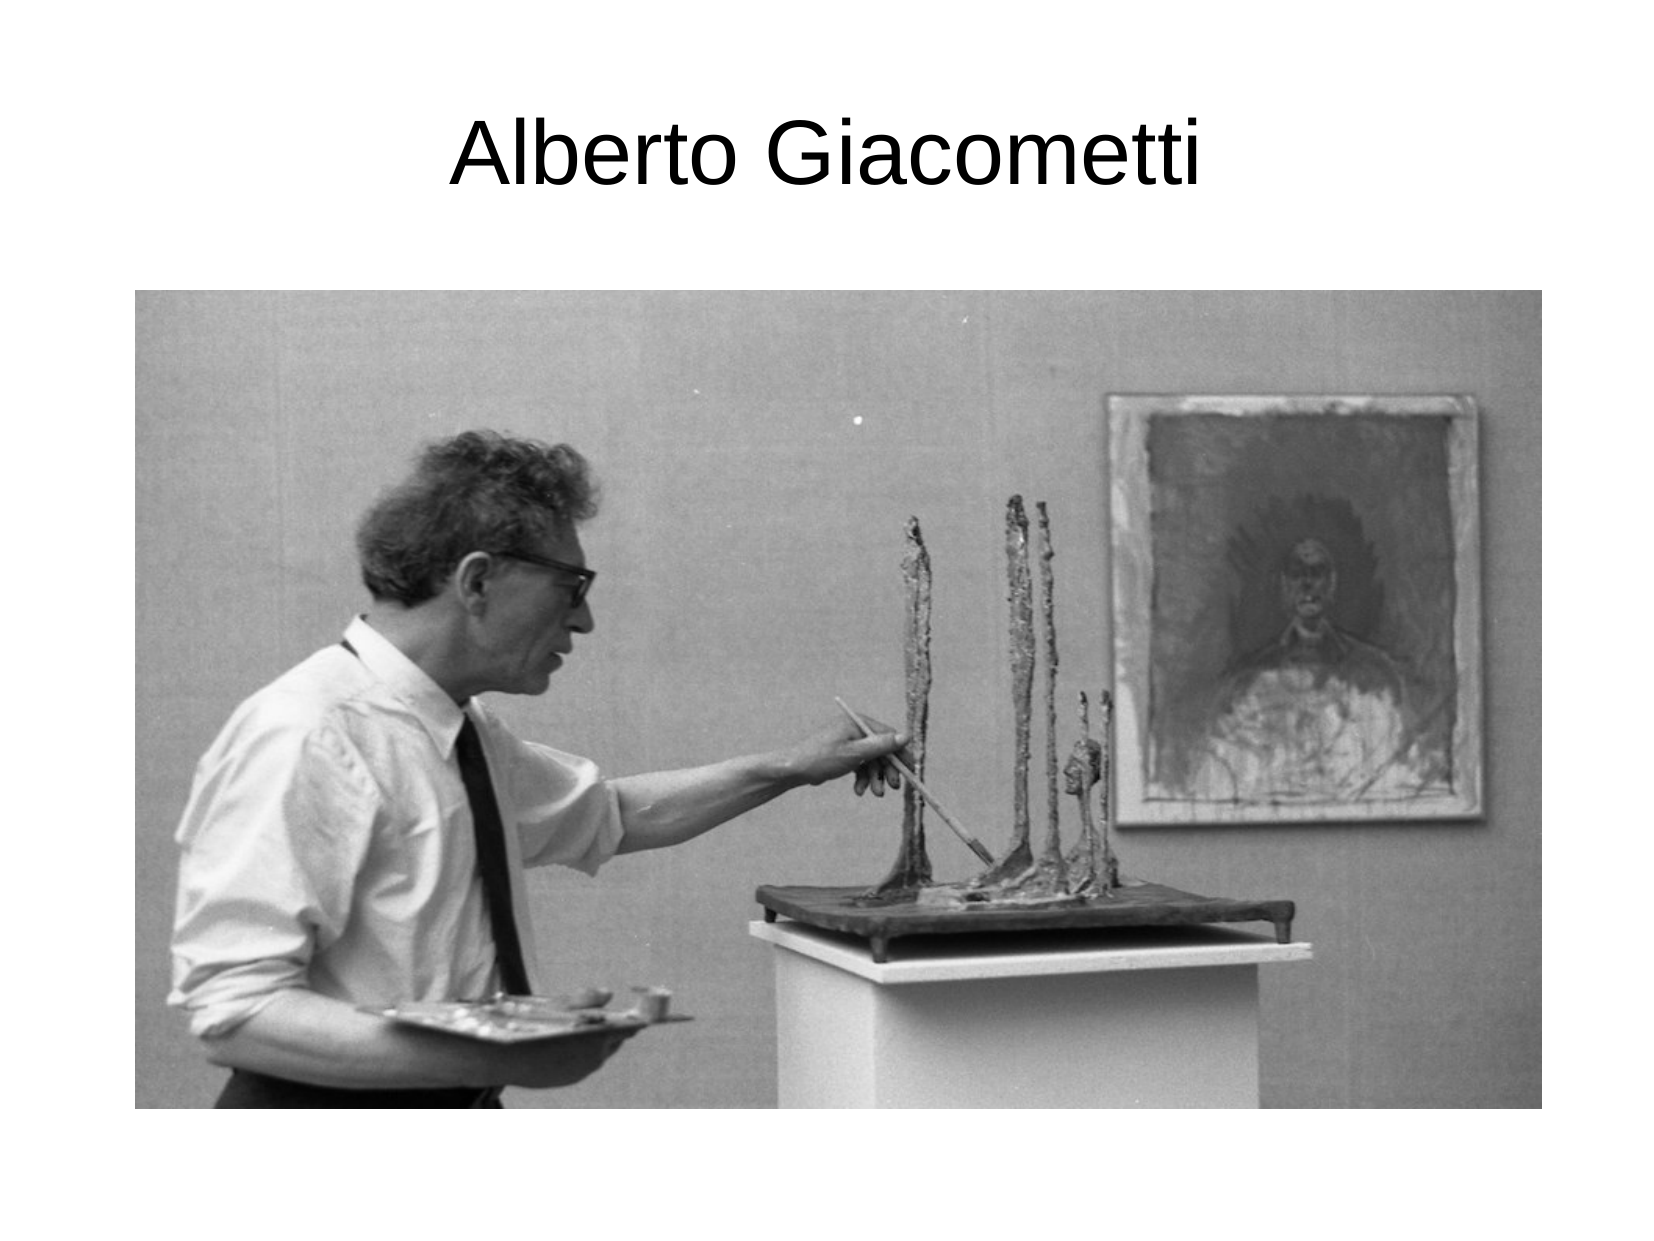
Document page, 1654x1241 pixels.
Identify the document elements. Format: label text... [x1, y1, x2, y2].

picture [135, 290, 1542, 1109]
title Alberto Giacometti [82, 49, 1571, 257]
